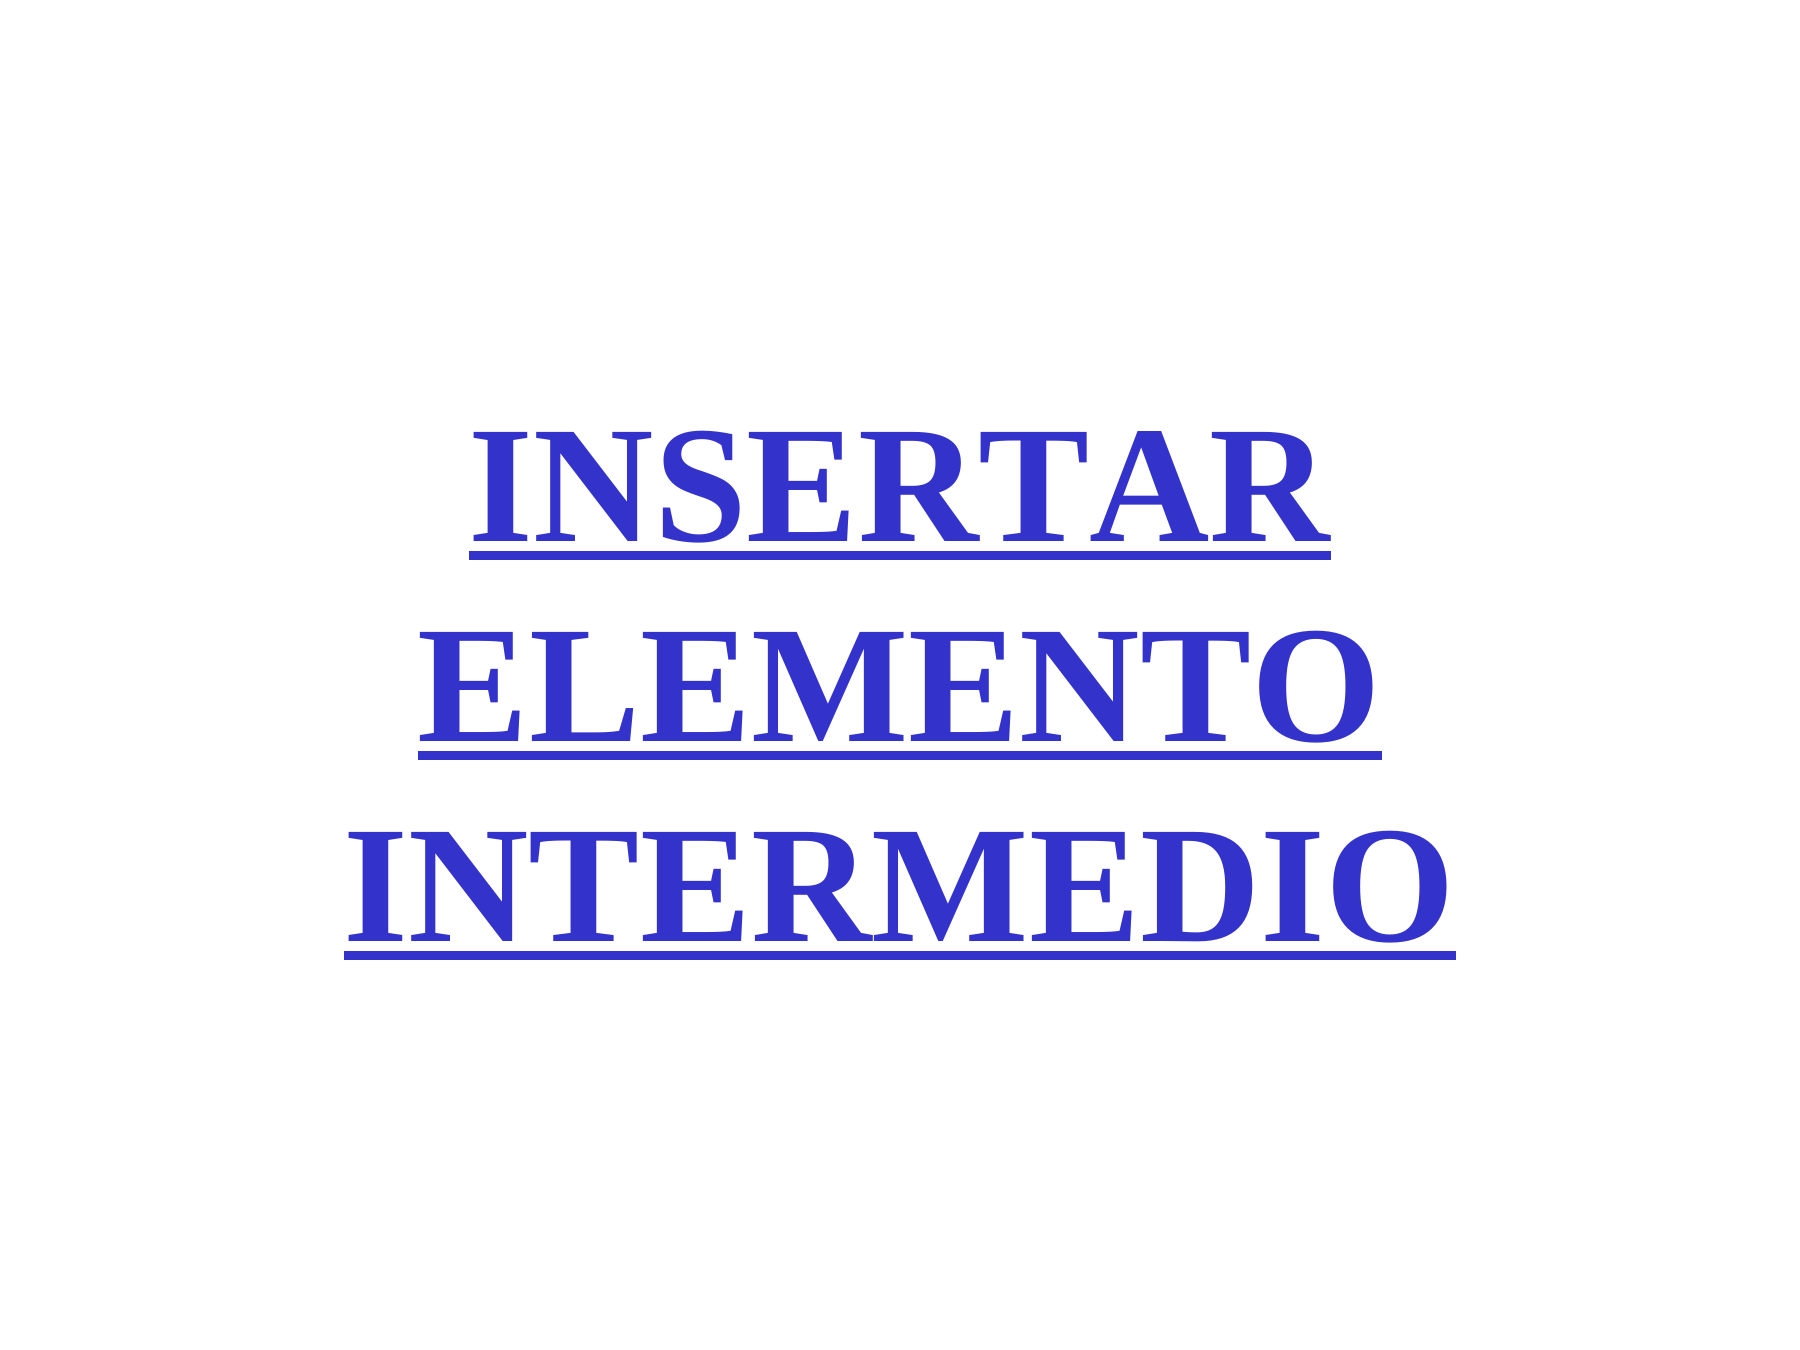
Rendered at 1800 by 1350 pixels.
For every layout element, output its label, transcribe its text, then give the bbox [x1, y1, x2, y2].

text_box INSERTAR ELEMENTO INTERMEDIO [0, 365, 1800, 984]
